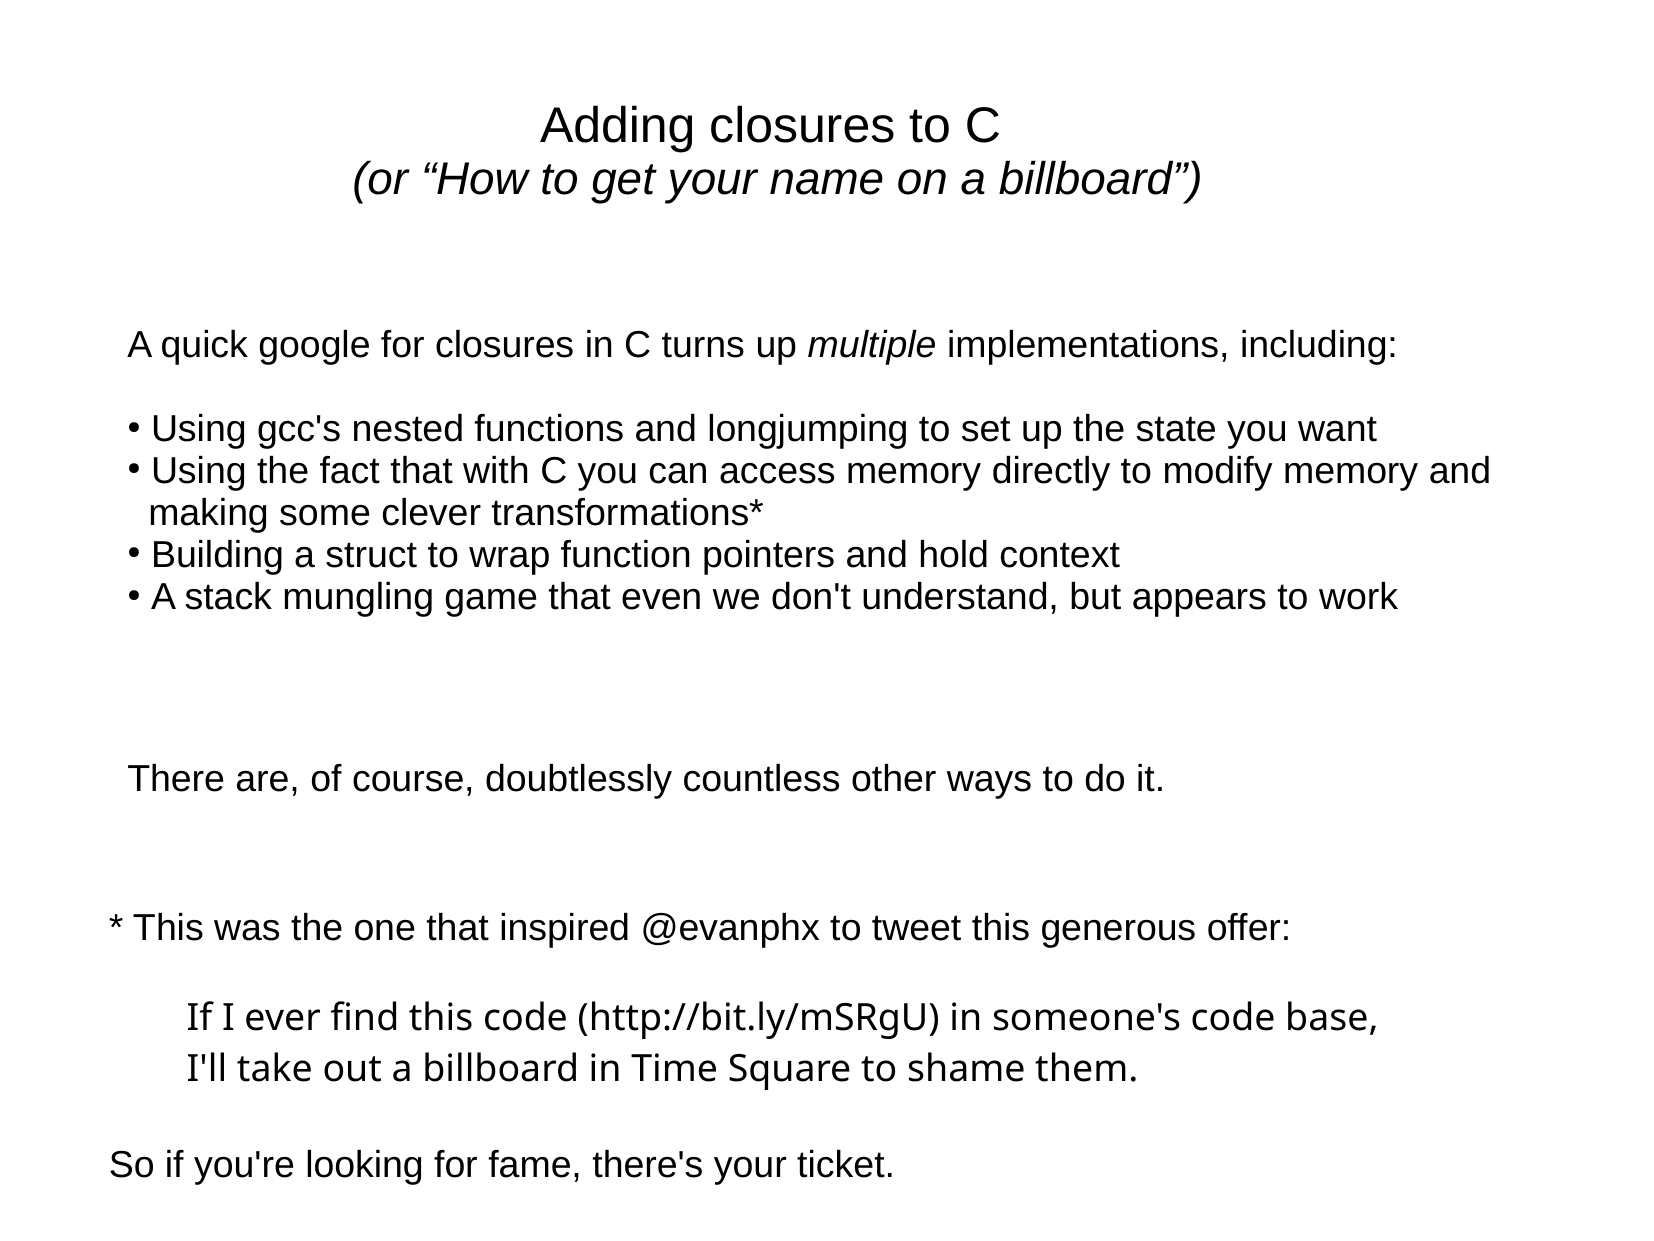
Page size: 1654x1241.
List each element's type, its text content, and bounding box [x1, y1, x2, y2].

text_box There are, of course, doubtlessly countless other ways to do it. [112, 750, 1183, 807]
text_box Adding closures to C (or “How to get your name on a billboard”) [337, 90, 1218, 213]
text_box A quick google for closures in C turns up multiple implementations, including: Using gcc's nested functions and longjumping to set up the state you want Using the fact that with C you can access memory directly to modify memory and making some clever transformations* Building a struct to wrap function pointers and hold context A stack mungling game that even we don't understand, but appears to work [112, 315, 1519, 709]
text_box * This was the one that inspired @evanphx to tweet this generous offer: If I ever find this code (http://bit.ly/mSRgU) in someone's code base, I'll take out a billboard in Time Square to shame them. So if you're looking for fame, there's your ticket. [93, 899, 1387, 1176]
